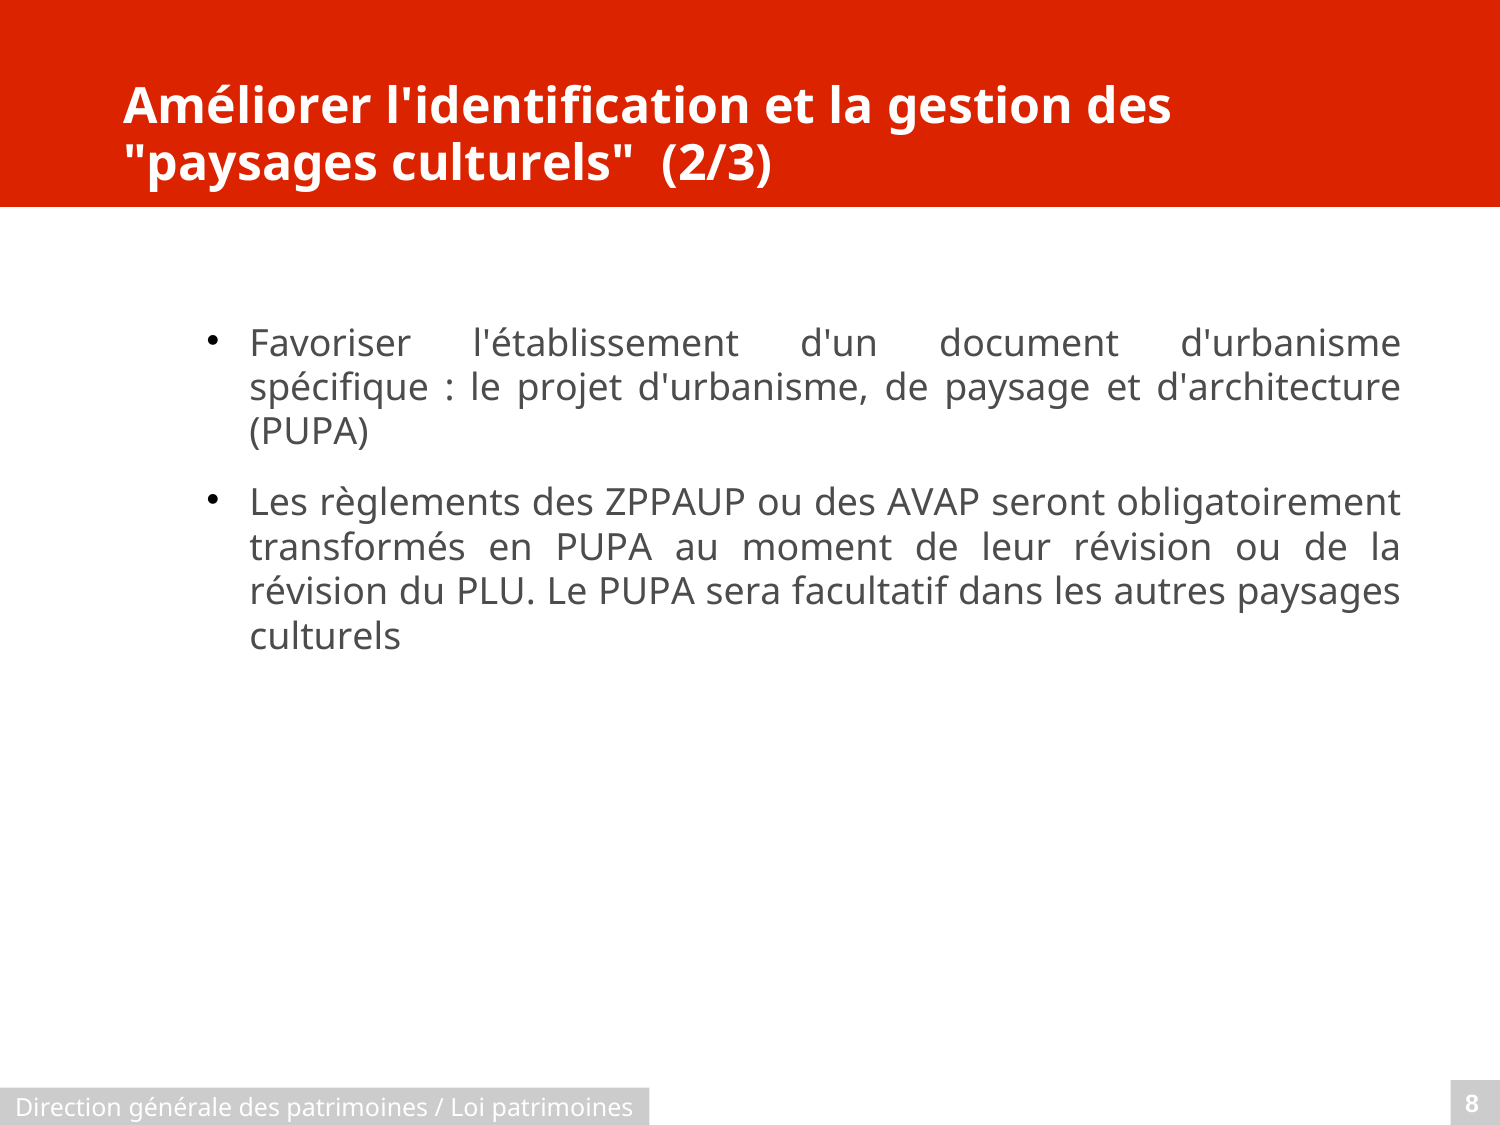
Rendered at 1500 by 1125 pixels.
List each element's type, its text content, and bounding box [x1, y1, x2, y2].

text_box [0, 0, 1500, 207]
title Améliorer l'identification et la gestion des "paysages culturels" (2/3) [108, 59, 1388, 200]
list Favoriser l'établissement d'un document d'urbanisme spécifique : le projet d'urbanisme, de paysage et d'architecture (PUPA) Les règlements des ZPPAUP ou des AVAP seront obligatoirement transformés en PUPA au moment de leur révision ou de la révision du PLU. Le PUPA sera facultatif dans les autres paysages culturels [29, 236, 1418, 1093]
